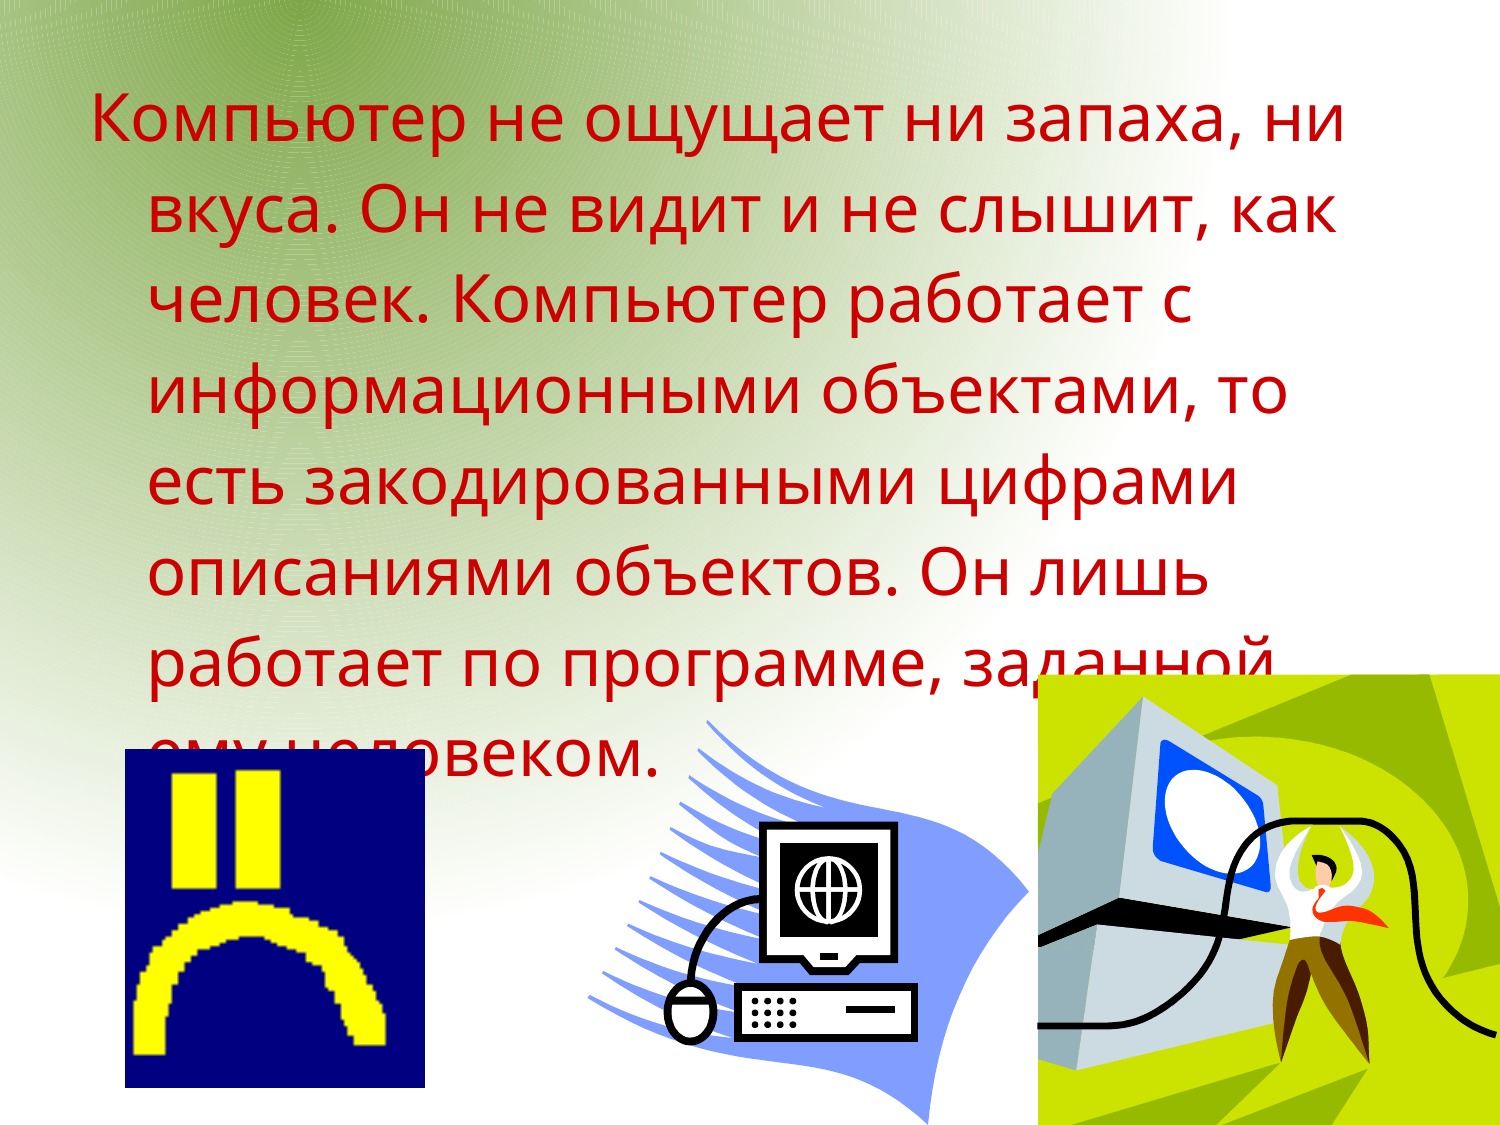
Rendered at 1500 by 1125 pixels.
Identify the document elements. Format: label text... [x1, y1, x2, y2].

picture [587, 719, 1029, 1125]
picture [1037, 674, 1500, 1125]
list Компьютер не ощущает ни запаха, ни вкуса. Он не видит и не слышит, как человек. Компьютер работает с информационными объектами, то есть закодированными цифрами описаниями объектов. Он лишь работает по программе, заданной ему человеком. [75, 62, 1426, 1005]
picture [125, 749, 425, 1088]
